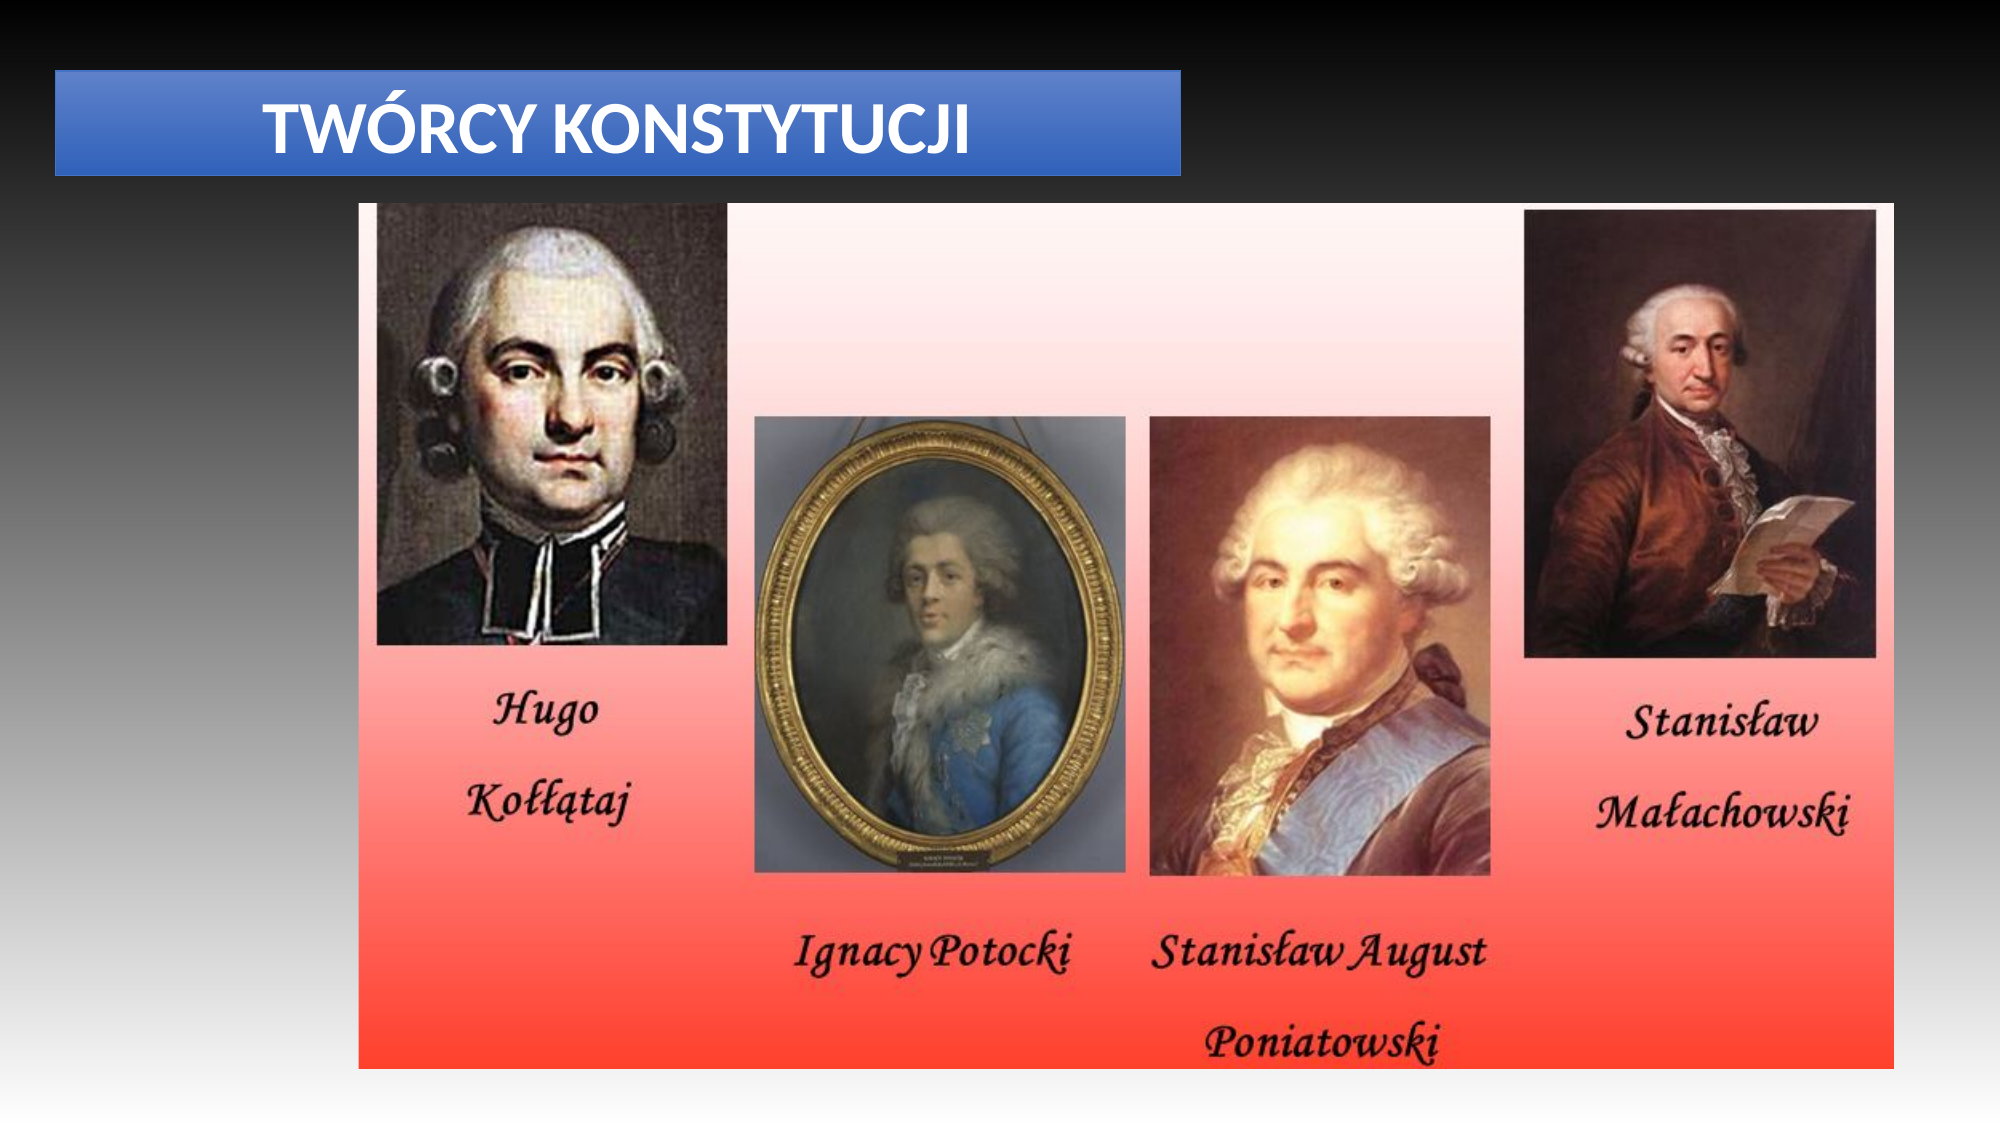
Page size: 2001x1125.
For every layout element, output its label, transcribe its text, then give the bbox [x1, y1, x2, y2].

picture [358, 203, 1894, 1069]
text_box TWÓRCY KONSTYTUCJI [55, 70, 1181, 176]
